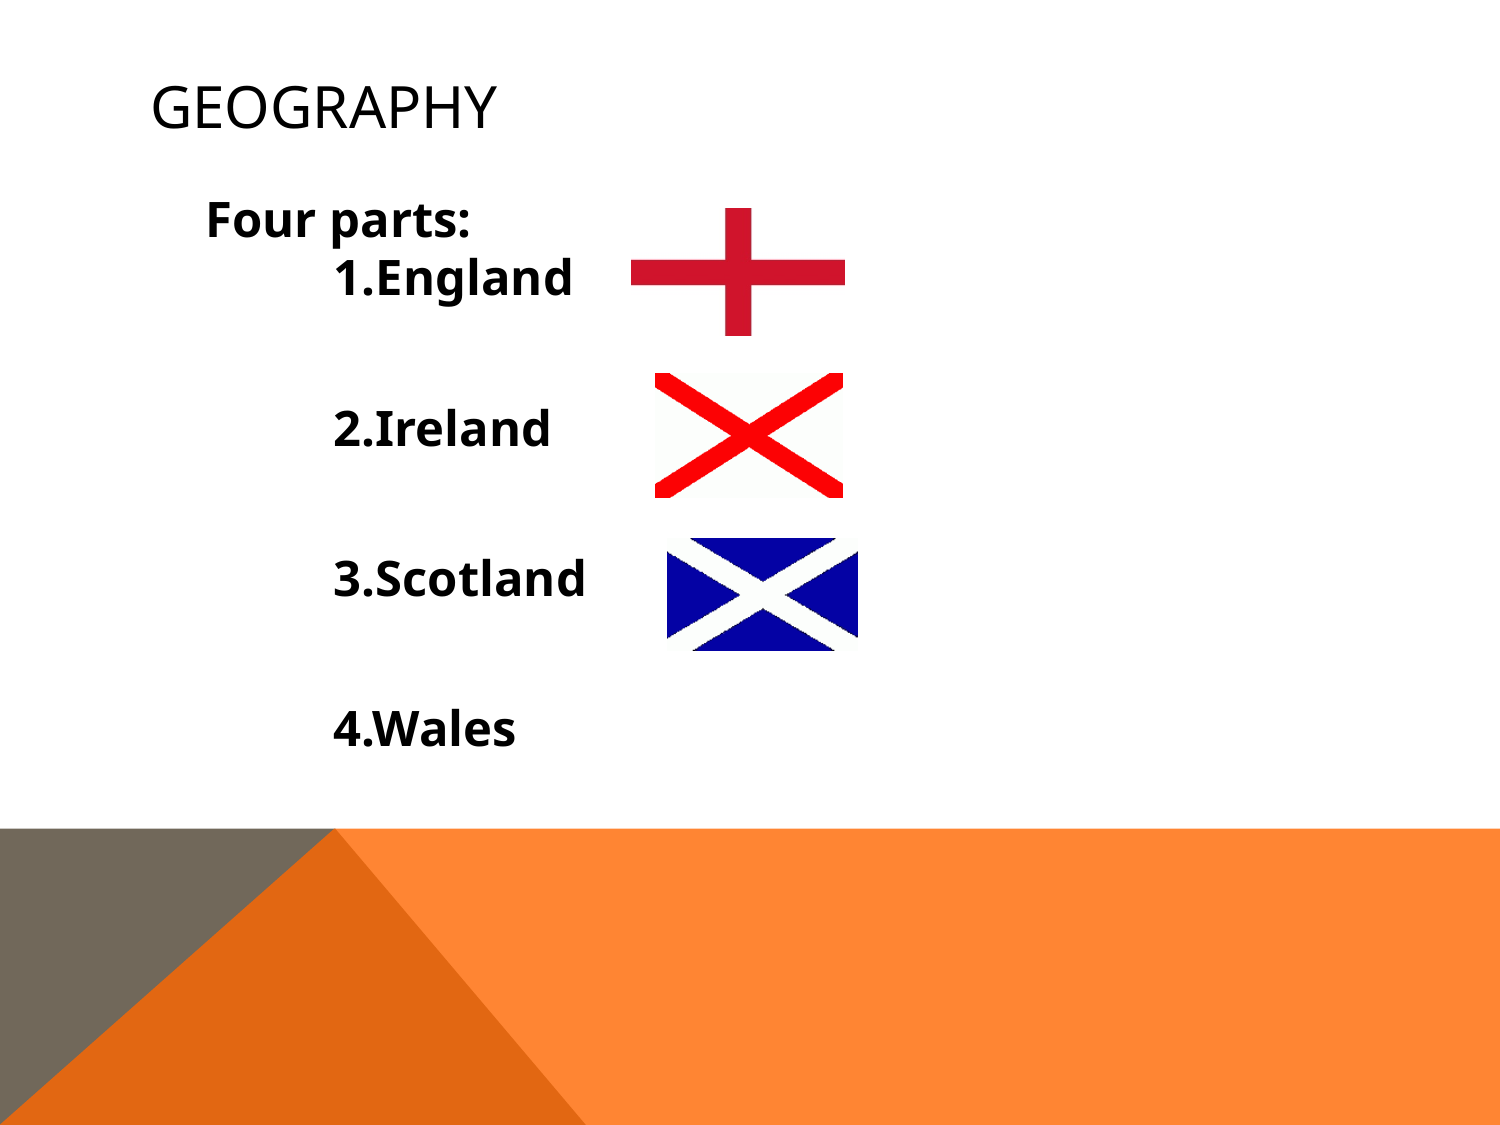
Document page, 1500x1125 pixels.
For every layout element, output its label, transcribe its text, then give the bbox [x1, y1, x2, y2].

list Four parts: 1.England 2.Ireland 3.Scotland 4.Wales [135, 180, 1369, 768]
picture [631, 208, 845, 336]
title Geography [135, 60, 1369, 150]
picture [655, 373, 843, 498]
picture [667, 538, 858, 651]
